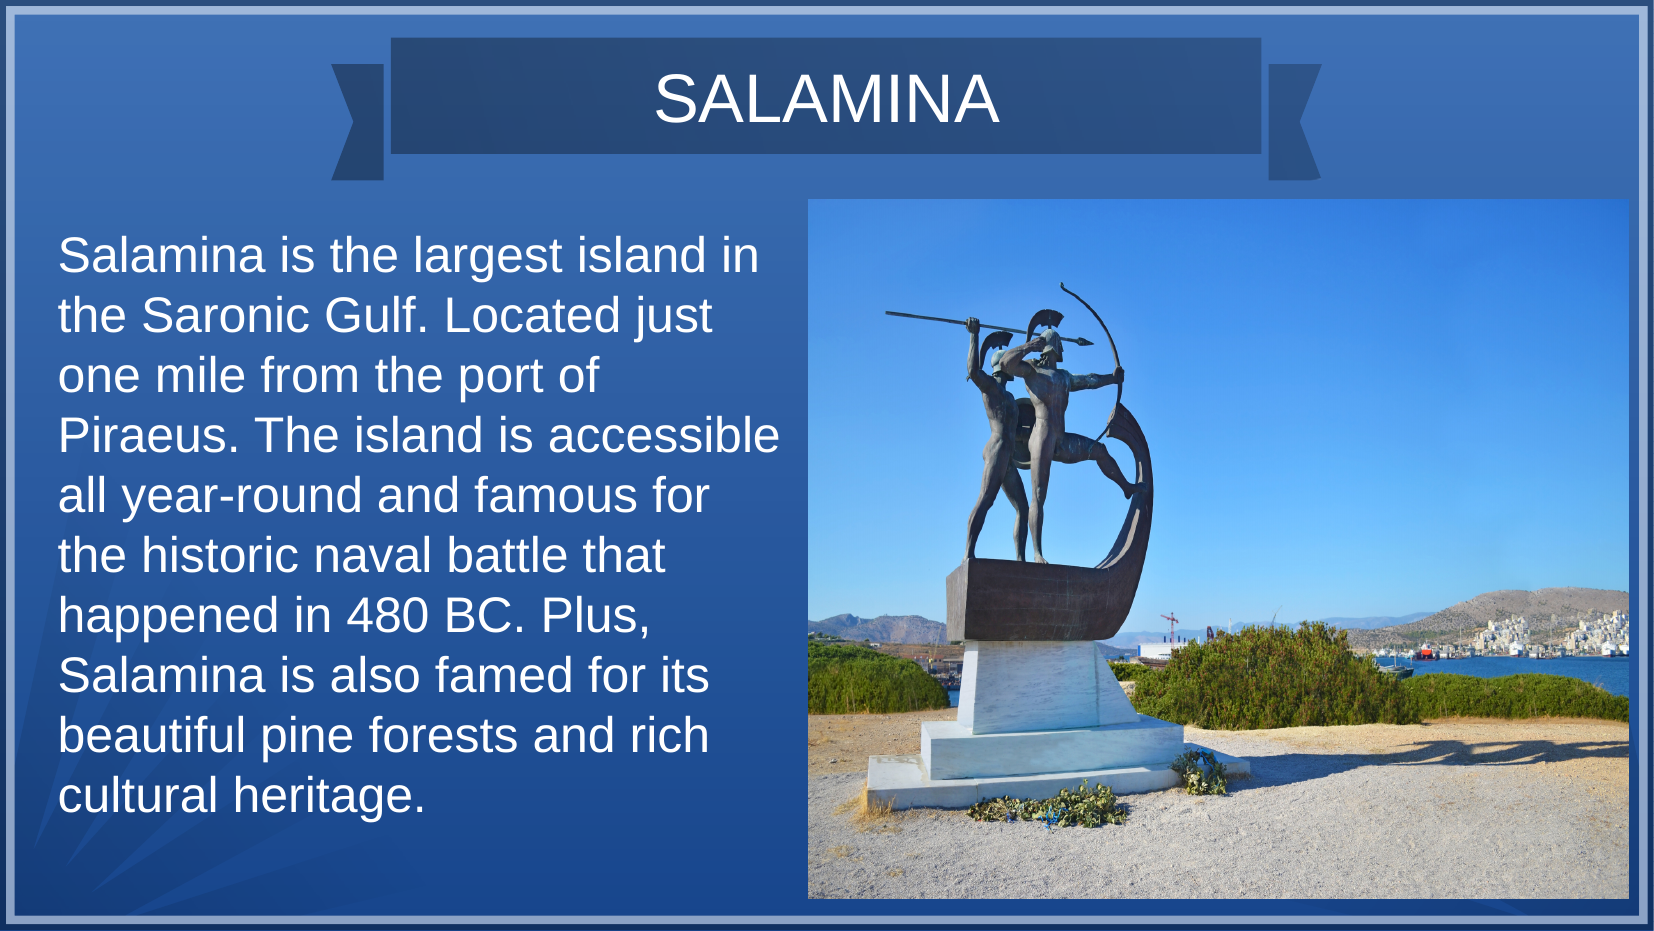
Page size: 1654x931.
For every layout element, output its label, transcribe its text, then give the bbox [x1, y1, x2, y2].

picture [808, 199, 1629, 899]
list Salamina is the largest island in the Saronic Gulf. Located just one mile from the port of Piraeus. The island is accessible all year-round and famous for the historic naval battle that happened in 480 BC. Plus, Salamina is also famed for its beautiful pine forests and rich cultural heritage. [57, 222, 792, 879]
title SALAMINA [389, 35, 1264, 154]
